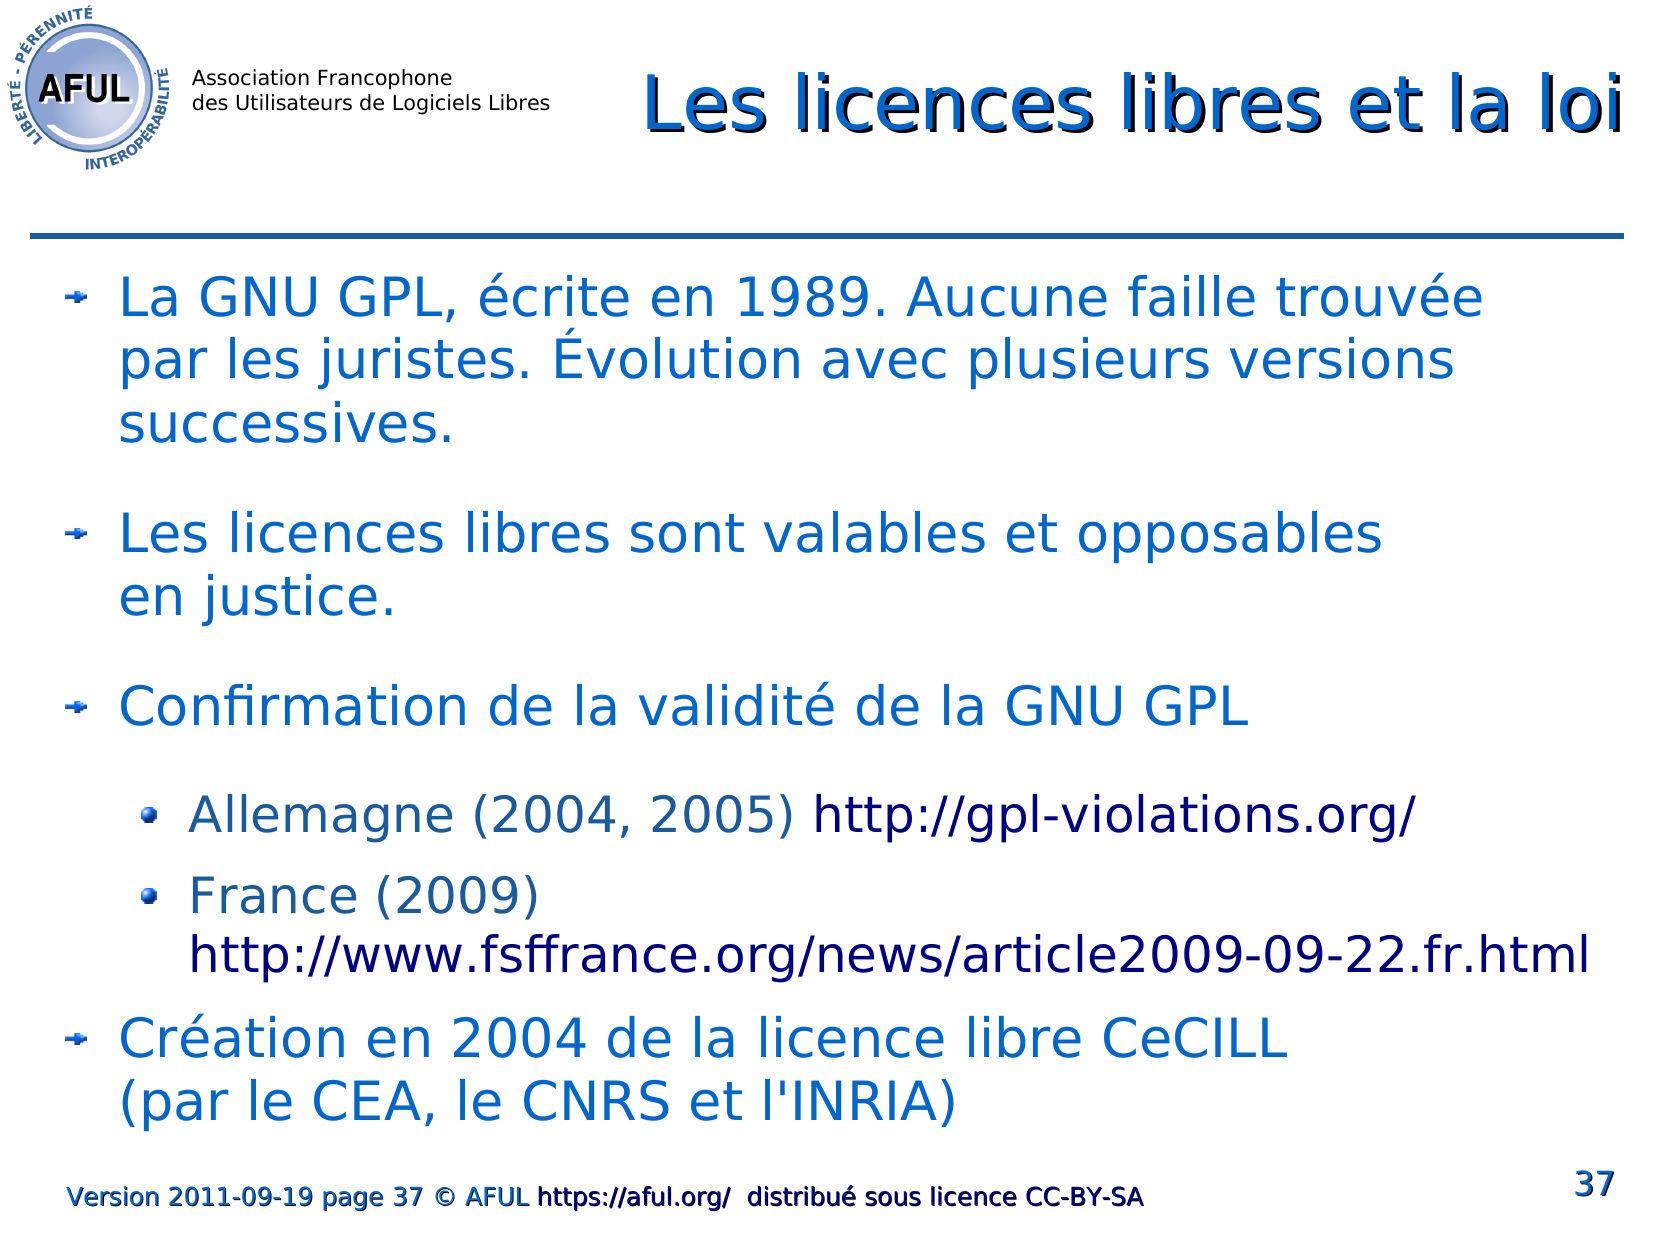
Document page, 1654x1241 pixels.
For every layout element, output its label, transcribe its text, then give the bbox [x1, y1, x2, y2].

title Les licences libres et la loi [501, 0, 1625, 207]
picture [0, 0, 178, 178]
list La GNU GPL, écrite en 1989. Aucune faille trouvée par les juristes. Évolution avec plusieurs versions successives. Les licences libres sont valables et opposables en justice. Confirmation de la validité de la GNU GPL Allemagne (2004, 2005) http://gpl-violations.org/ France (2009) http://www.fsffrance.org/news/article2009-09-22.fr.html Création en 2004 de la licence libre CeCILL (par le CEA, le CNRS et l'INRIA) [47, 265, 1595, 1211]
